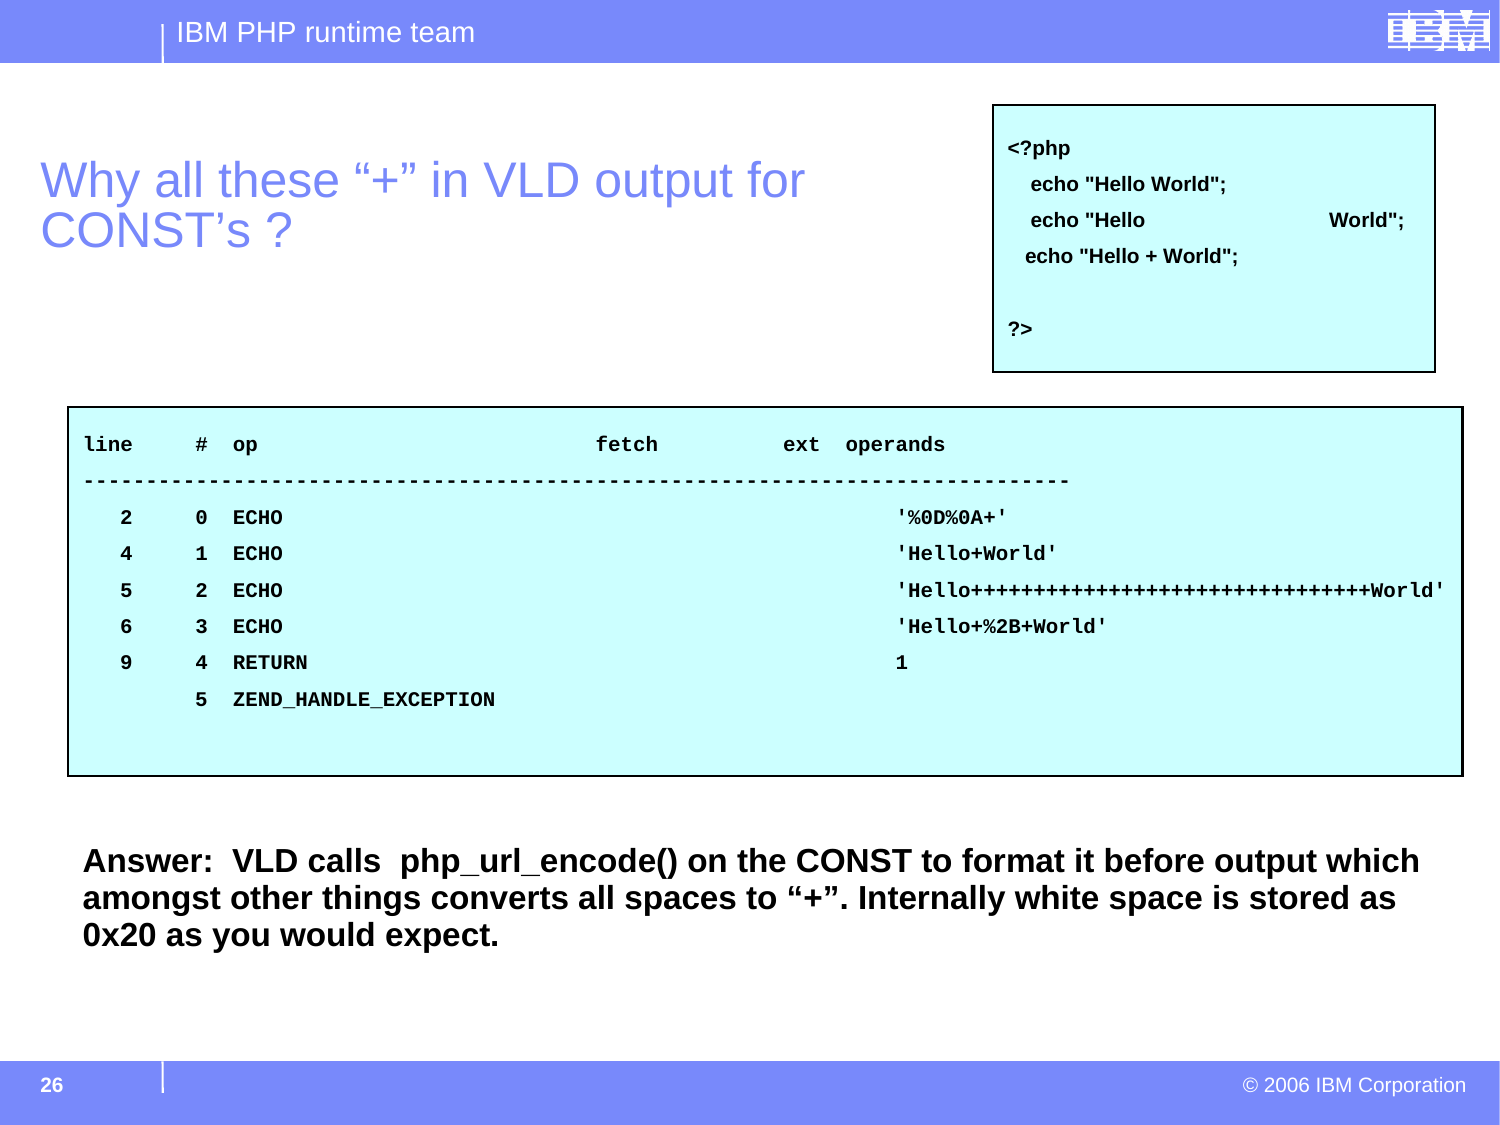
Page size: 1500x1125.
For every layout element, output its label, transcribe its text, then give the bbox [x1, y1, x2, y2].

text_box <?php echo "Hello World"; echo "Hello World"; echo "Hello + World"; ?> [992, 105, 1435, 373]
text_box Answer: VLD calls php_url_encode() on the CONST to format it before output which amongst other things converts all spaces to “+”. Internally white space is stored as 0x20 as you would expect. [67, 834, 1463, 962]
title Why all these “+” in VLD output for CONST’s ? [25, 109, 859, 266]
text_box line # op fetch ext operands ------------------------------------------------------------------------------- 2 0 ECHO '%0D%0A+' 4 1 ECHO 'Hello+World' 5 2 ECHO 'Hello++++++++++++++++++++++++++++++++World' 6 3 ECHO 'Hello+%2B+World' 9 4 RETURN 1 5 ZEND_HANDLE_EXCEPTION [67, 406, 1463, 777]
